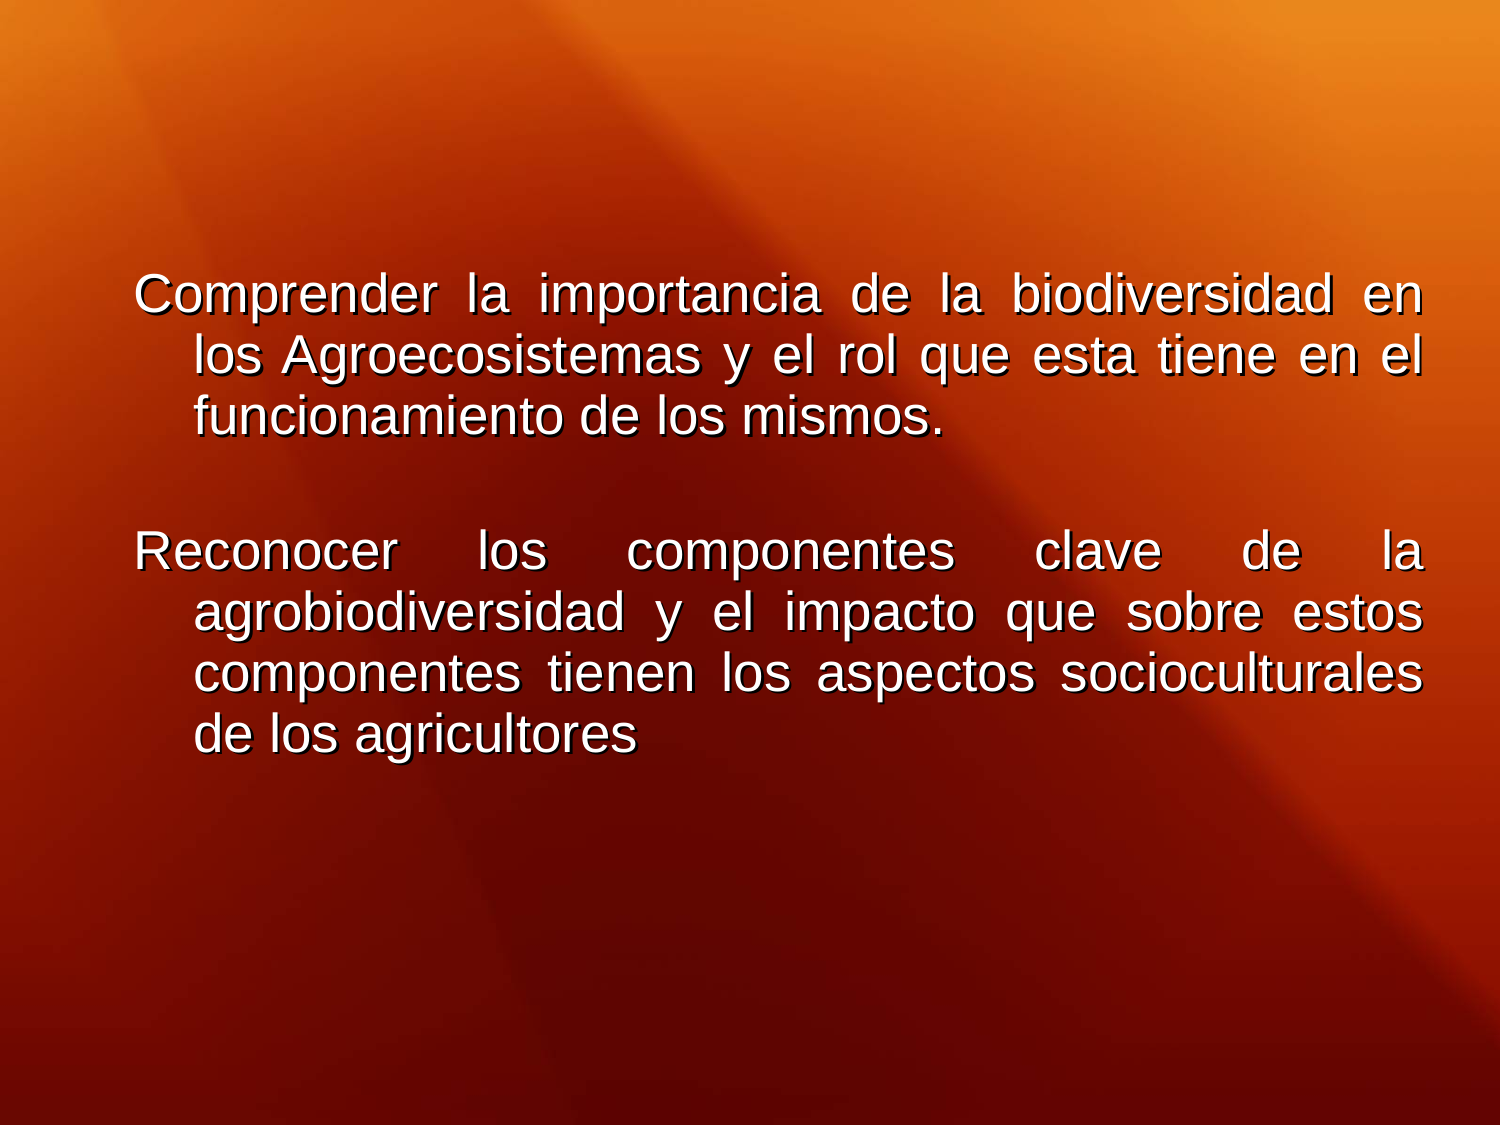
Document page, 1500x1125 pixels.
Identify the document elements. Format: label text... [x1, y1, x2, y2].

picture [0, 0, 1500, 1125]
list Comprender la importancia de la biodiversidad en los Agroecosistemas y el rol que esta tiene en el funcionamiento de los mismos. Reconocer los componentes clave de la agrobiodiversidad y el impacto que sobre estos componentes tienen los aspectos socioculturales de los agricultores [75, 263, 1425, 1006]
